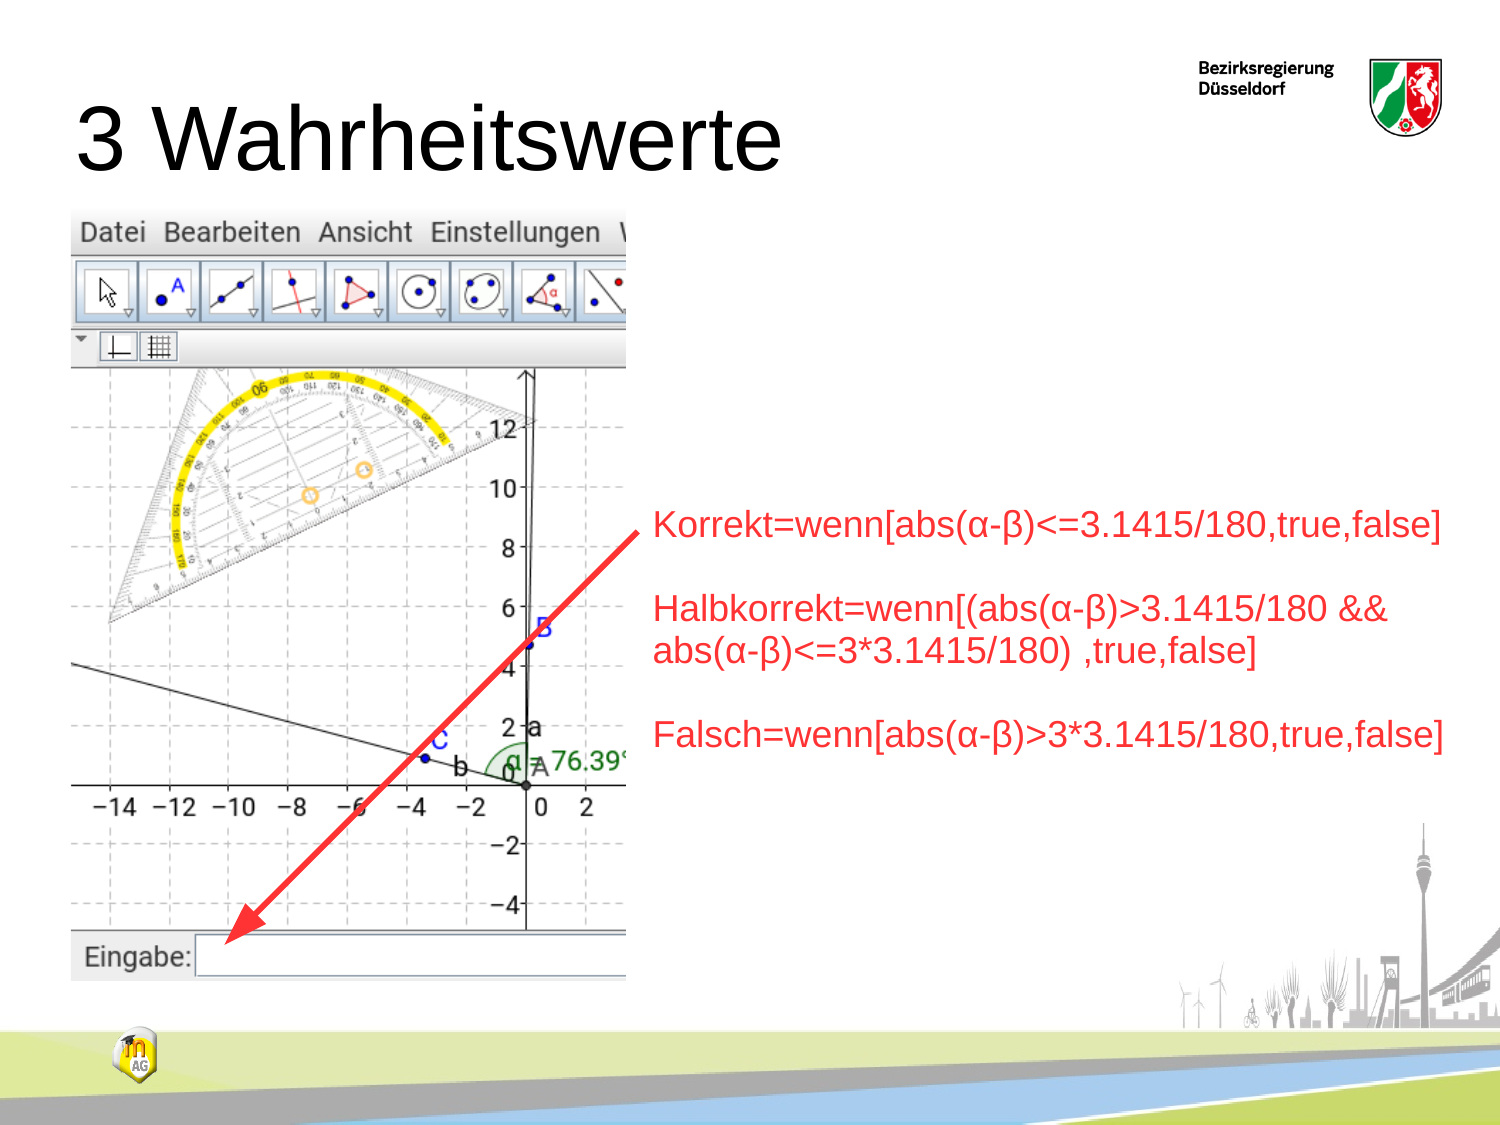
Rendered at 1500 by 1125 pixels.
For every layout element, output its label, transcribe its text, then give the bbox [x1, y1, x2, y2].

picture [0, 208, 1500, 1125]
text_box Korrekt=wenn[abs(α-β)<=3.1415/180,true,false] Halbkorrekt=wenn[(abs(α-β)>3.1415/180 && abs(α-β)<=3*3.1415/180) ,true,false] Falsch=wenn[abs(α-β)>3*3.1415/180,true,false] [637, 496, 1480, 910]
picture [1425, 58, 1442, 137]
title 3 Wahrheitswerte [75, 44, 1425, 233]
